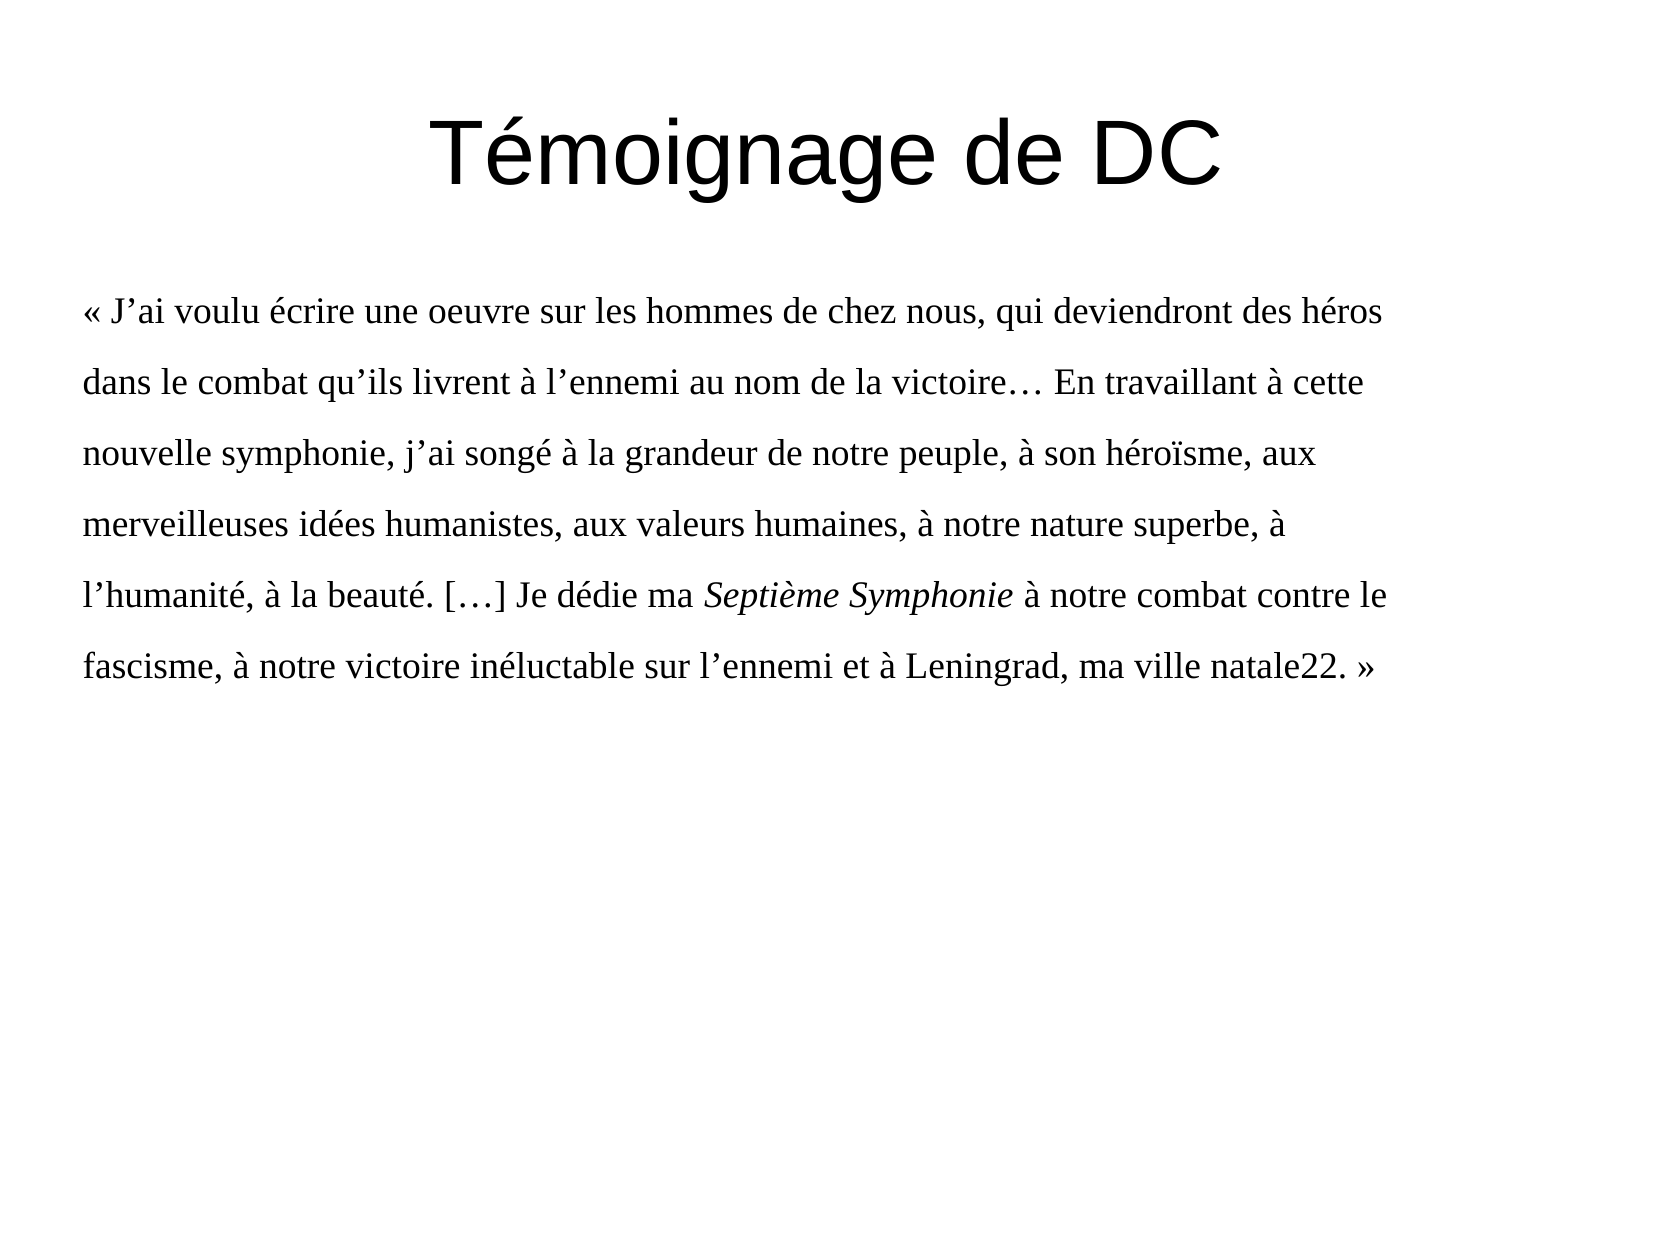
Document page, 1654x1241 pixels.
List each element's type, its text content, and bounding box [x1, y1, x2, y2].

list « J’ai voulu écrire une oeuvre sur les hommes de chez nous, qui deviendront des héros dans le combat qu’ils livrent à l’ennemi au nom de la victoire… En travaillant à cette nouvelle symphonie, j’ai songé à la grandeur de notre peuple, à son héroïsme, aux merveilleuses idées humanistes, aux valeurs humaines, à notre nature superbe, à l’humanité, à la beauté. […] Je dédie ma Septième Symphonie à notre combat contre le fascisme, à notre victoire inéluctable sur l’ennemi et à Leningrad, ma ville natale22. » [82, 290, 1571, 1010]
title Témoignage de DC [82, 49, 1571, 257]
